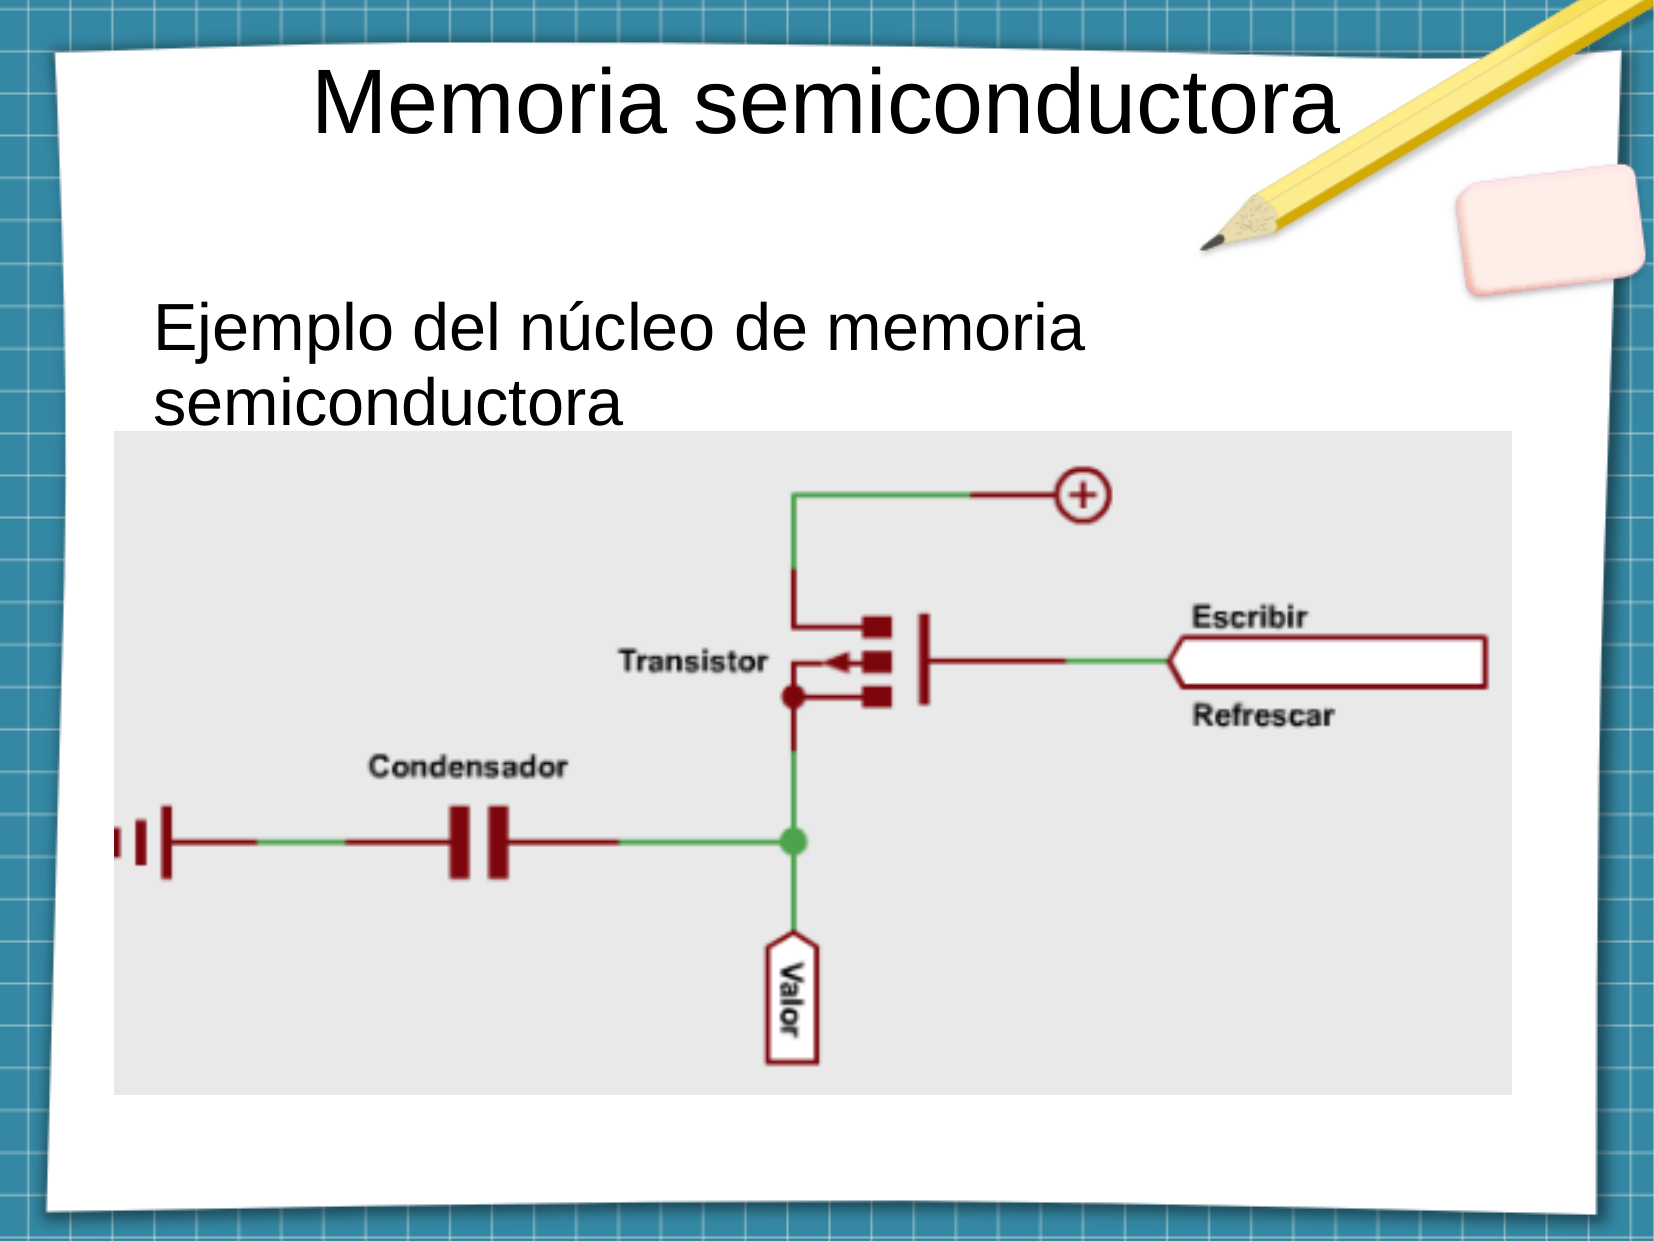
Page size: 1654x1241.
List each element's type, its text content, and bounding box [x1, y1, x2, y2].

title Memoria semiconductora [82, 49, 1571, 257]
picture [0, 0, 1654, 1241]
list Ejemplo del núcleo de memoria semiconductora [82, 290, 1571, 1010]
